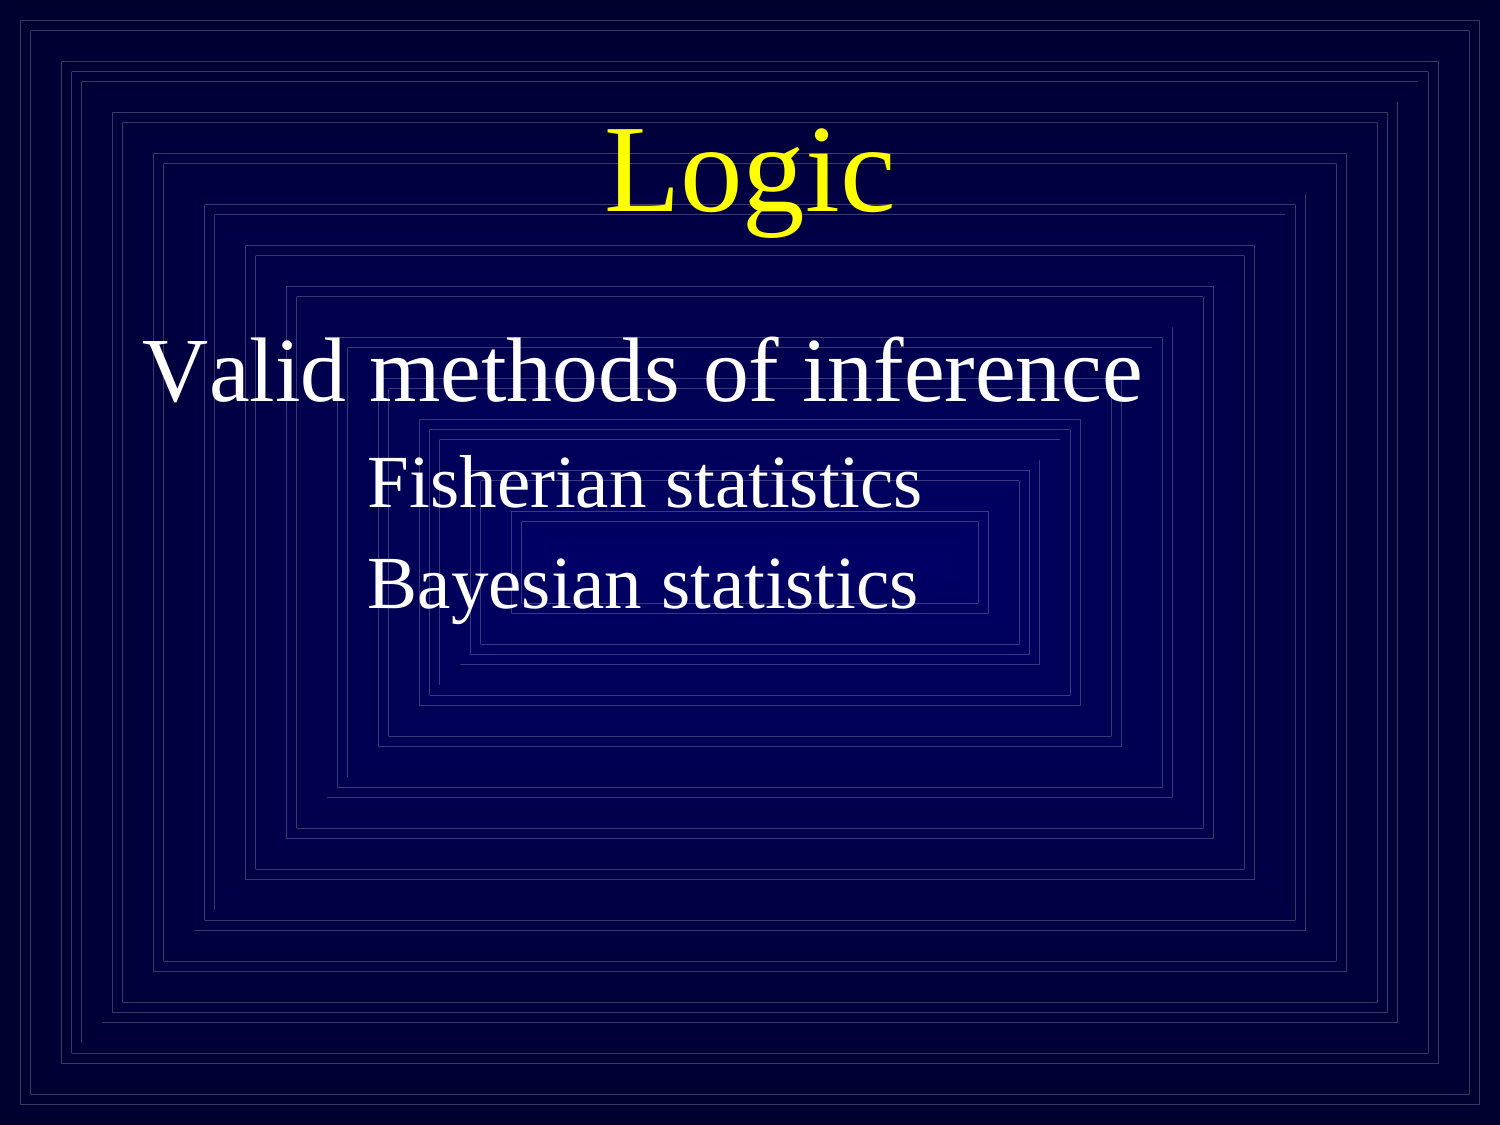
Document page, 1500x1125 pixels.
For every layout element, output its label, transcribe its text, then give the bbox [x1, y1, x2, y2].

list Valid methods of inference Fisherian statistics Bayesian statistics [127, 312, 1406, 976]
title Logic [112, 86, 1388, 252]
